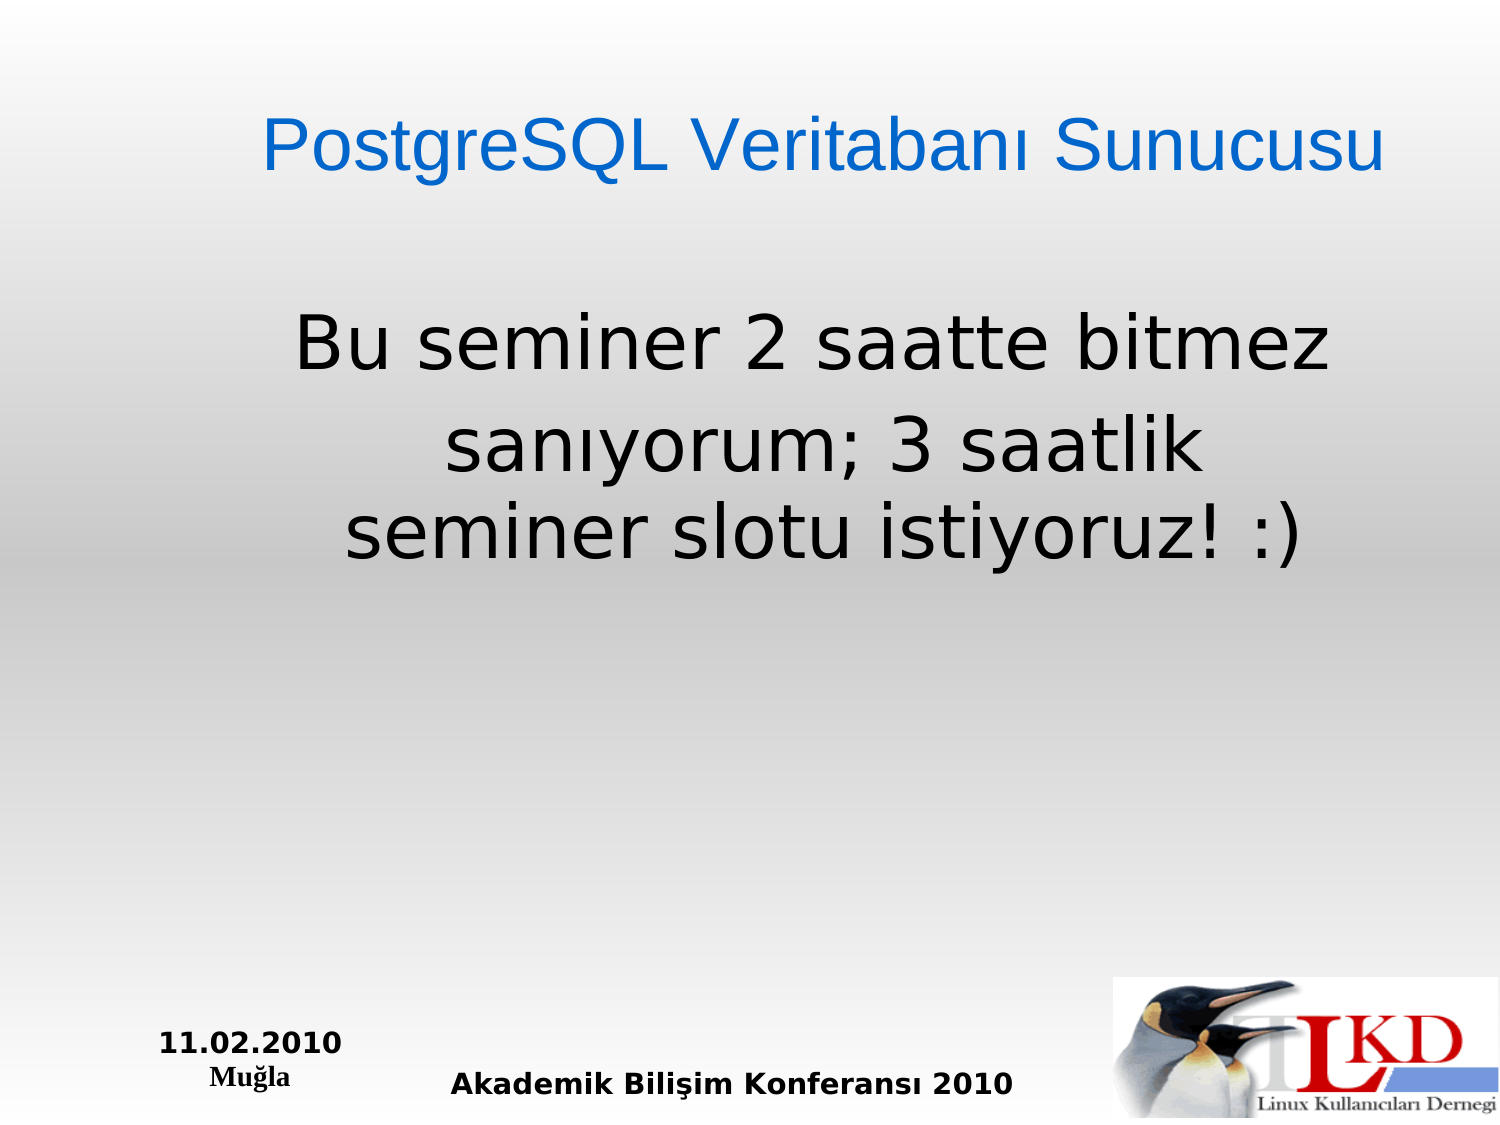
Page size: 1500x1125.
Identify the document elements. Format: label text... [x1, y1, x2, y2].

title PostgreSQL Veritabanı Sunucusu [224, 49, 1425, 238]
picture [1113, 977, 1499, 1118]
list Bu seminer 2 saatte bitmez sanıyorum; 3 saatlik seminer slotu istiyoruz! :) [224, 299, 1425, 975]
